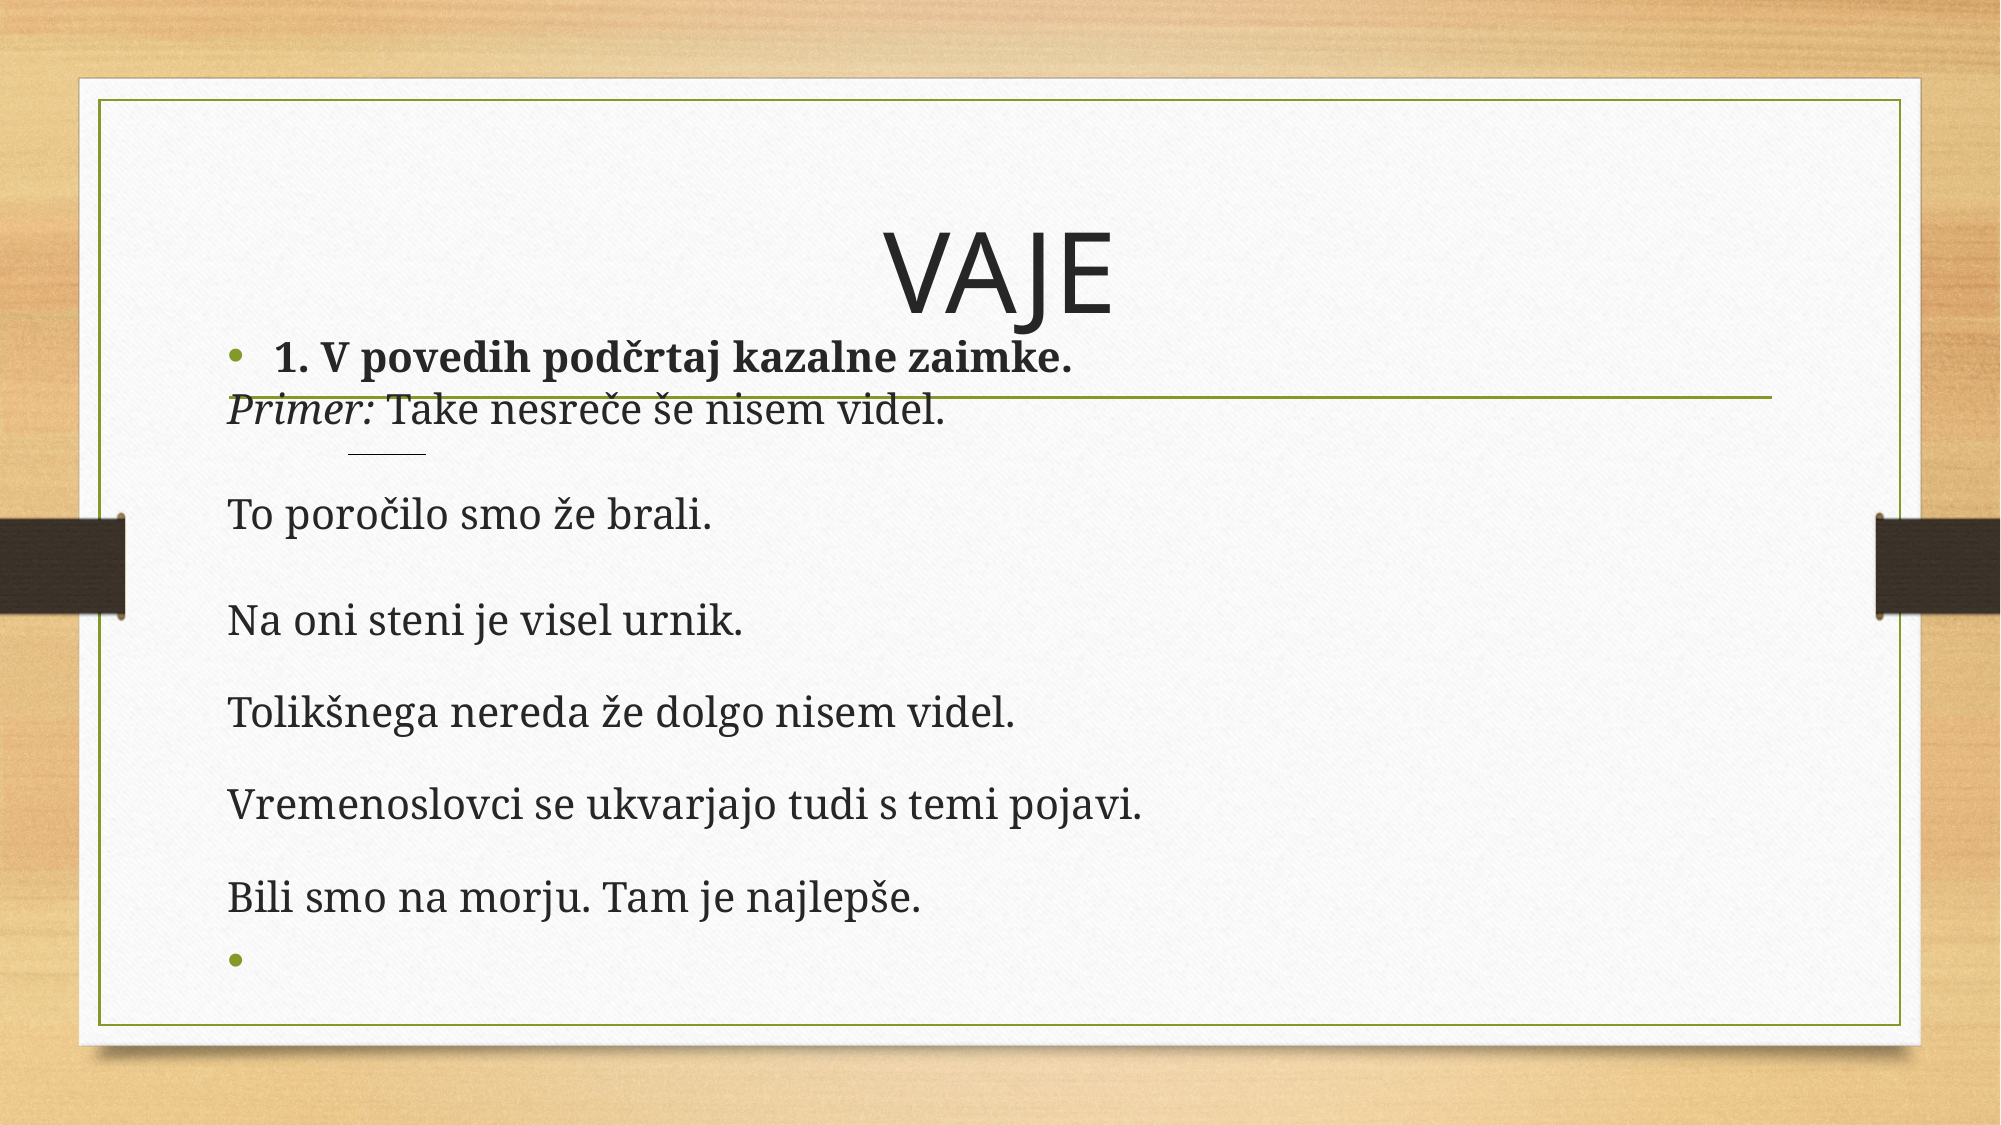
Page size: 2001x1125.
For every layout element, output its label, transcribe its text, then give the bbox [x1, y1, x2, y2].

title VAJE [212, 161, 1788, 332]
list 1. V povedih podčrtaj kazalne zaimke. Primer: Take nesreče še nisem videl. To poročilo smo že brali. Na oni steni je visel urnik. Tolikšnega nereda že dolgo nisem videl. Vremenoslovci se ukvarjajo tudi s temi pojavi. Bili smo na morju. Tam je najlepše. [212, 332, 1788, 1070]
